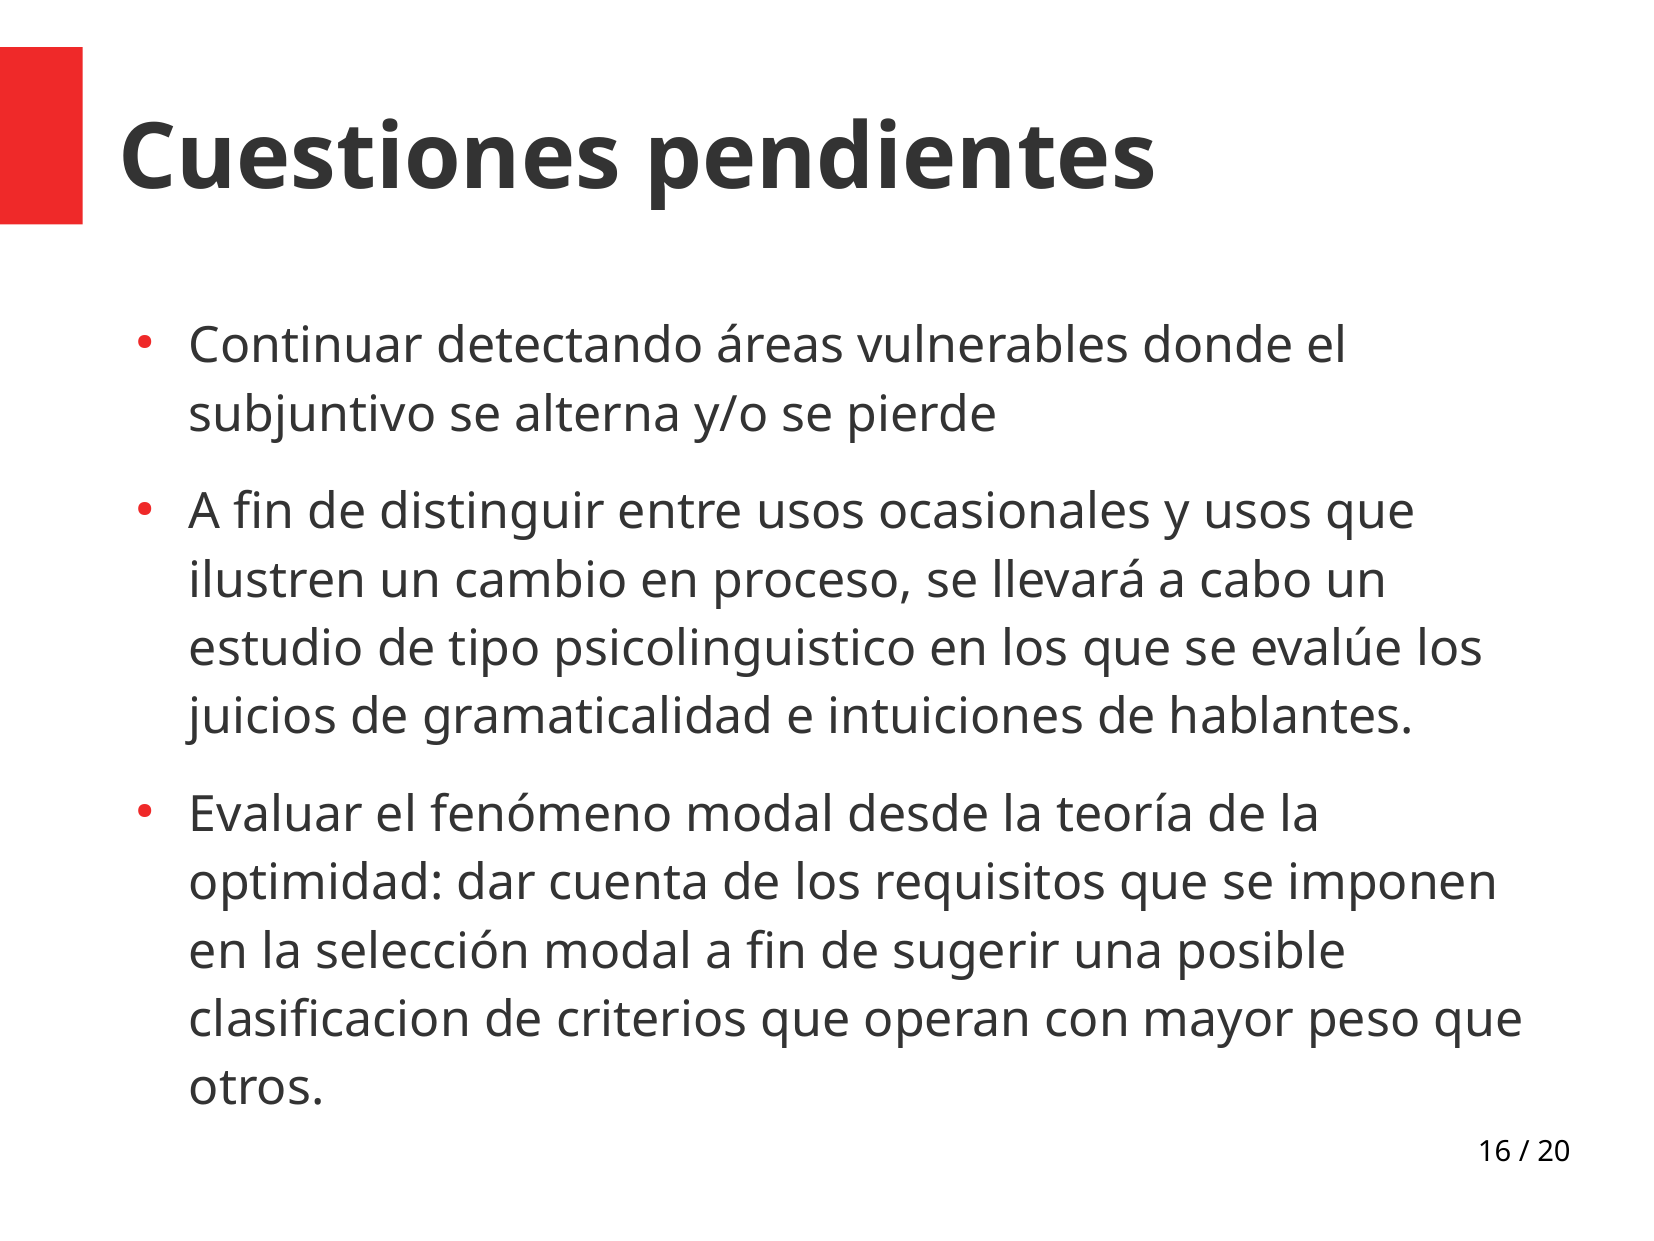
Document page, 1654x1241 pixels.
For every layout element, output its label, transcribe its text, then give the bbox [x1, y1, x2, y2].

list Continuar detectando áreas vulnerables donde el subjuntivo se alterna y/o se pierde A fin de distinguir entre usos ocasionales y usos que ilustren un cambio en proceso, se llevará a cabo un estudio de tipo psicolinguistico en los que se evalúe los juicios de gramaticalidad e intuiciones de hablantes. Evaluar el fenómeno modal desde la teoría de la optimidad: dar cuenta de los requisitos que se imponen en la selección modal a fin de sugerir una posible clasificacion de criterios que operan con mayor peso que otros. [118, 309, 1536, 1029]
title Cuestiones pendientes [118, 49, 1571, 257]
